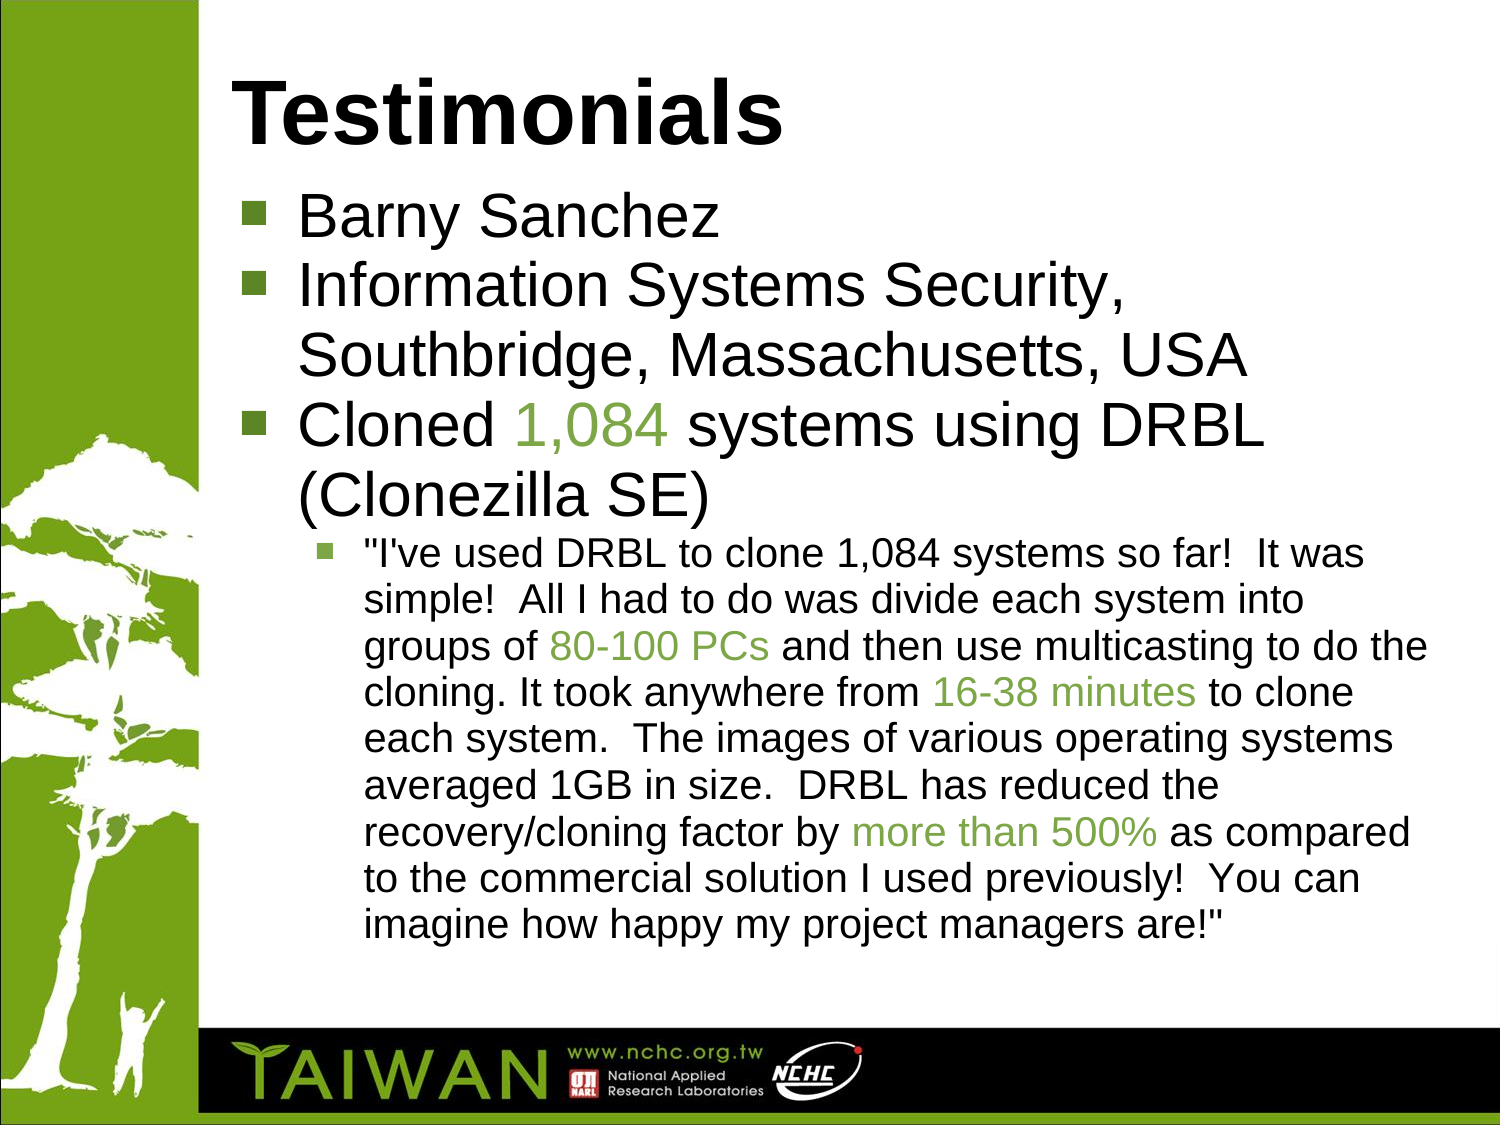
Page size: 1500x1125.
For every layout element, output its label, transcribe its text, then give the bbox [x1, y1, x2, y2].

title Testimonials [218, 11, 934, 214]
text_box Barny Sanchez Information Systems Security, Southbridge, Massachusetts, USA Cloned 1,084 systems using DRBL (Clonezilla SE) "I've used DRBL to clone 1,084 systems so far! It was simple! All I had to do was divide each system into groups of 80-100 PCs and then use multicasting to do the cloning. It took anywhere from 16-38 minutes to clone each system. The images of various operating systems averaged 1GB in size. DRBL has reduced the recovery/cloning factor by more than 500% as compared to the commercial solution I used previously! You can imagine how happy my project managers are!" [227, 173, 1447, 956]
picture [0, 0, 1500, 1125]
